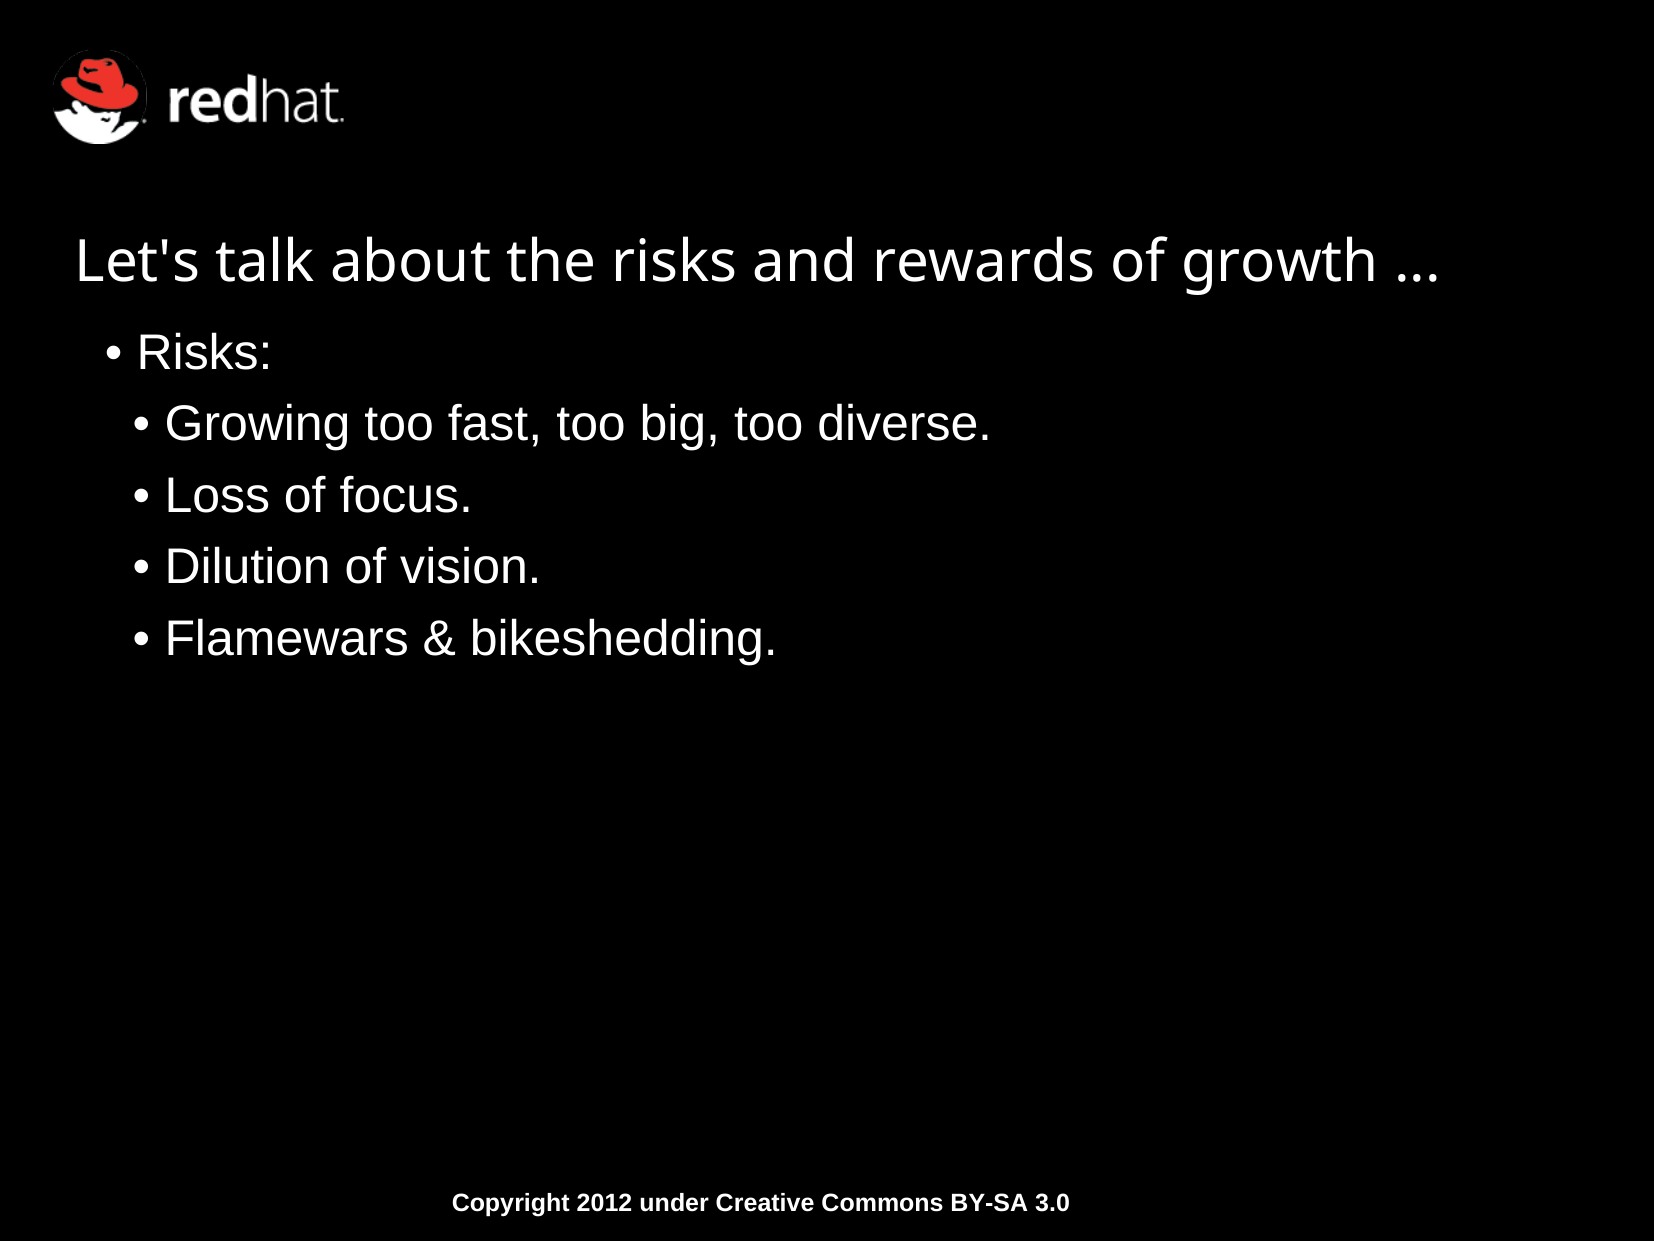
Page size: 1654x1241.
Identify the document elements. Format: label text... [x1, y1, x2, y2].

list • Risks: • Growing too fast, too big, too diverse. • Loss of focus. • Dilution of vision. • Flamewars & bikeshedding. [77, 324, 1500, 1186]
title Let's talk about the risks and rewards of growth ... [74, 199, 1585, 318]
picture [52, 49, 345, 144]
